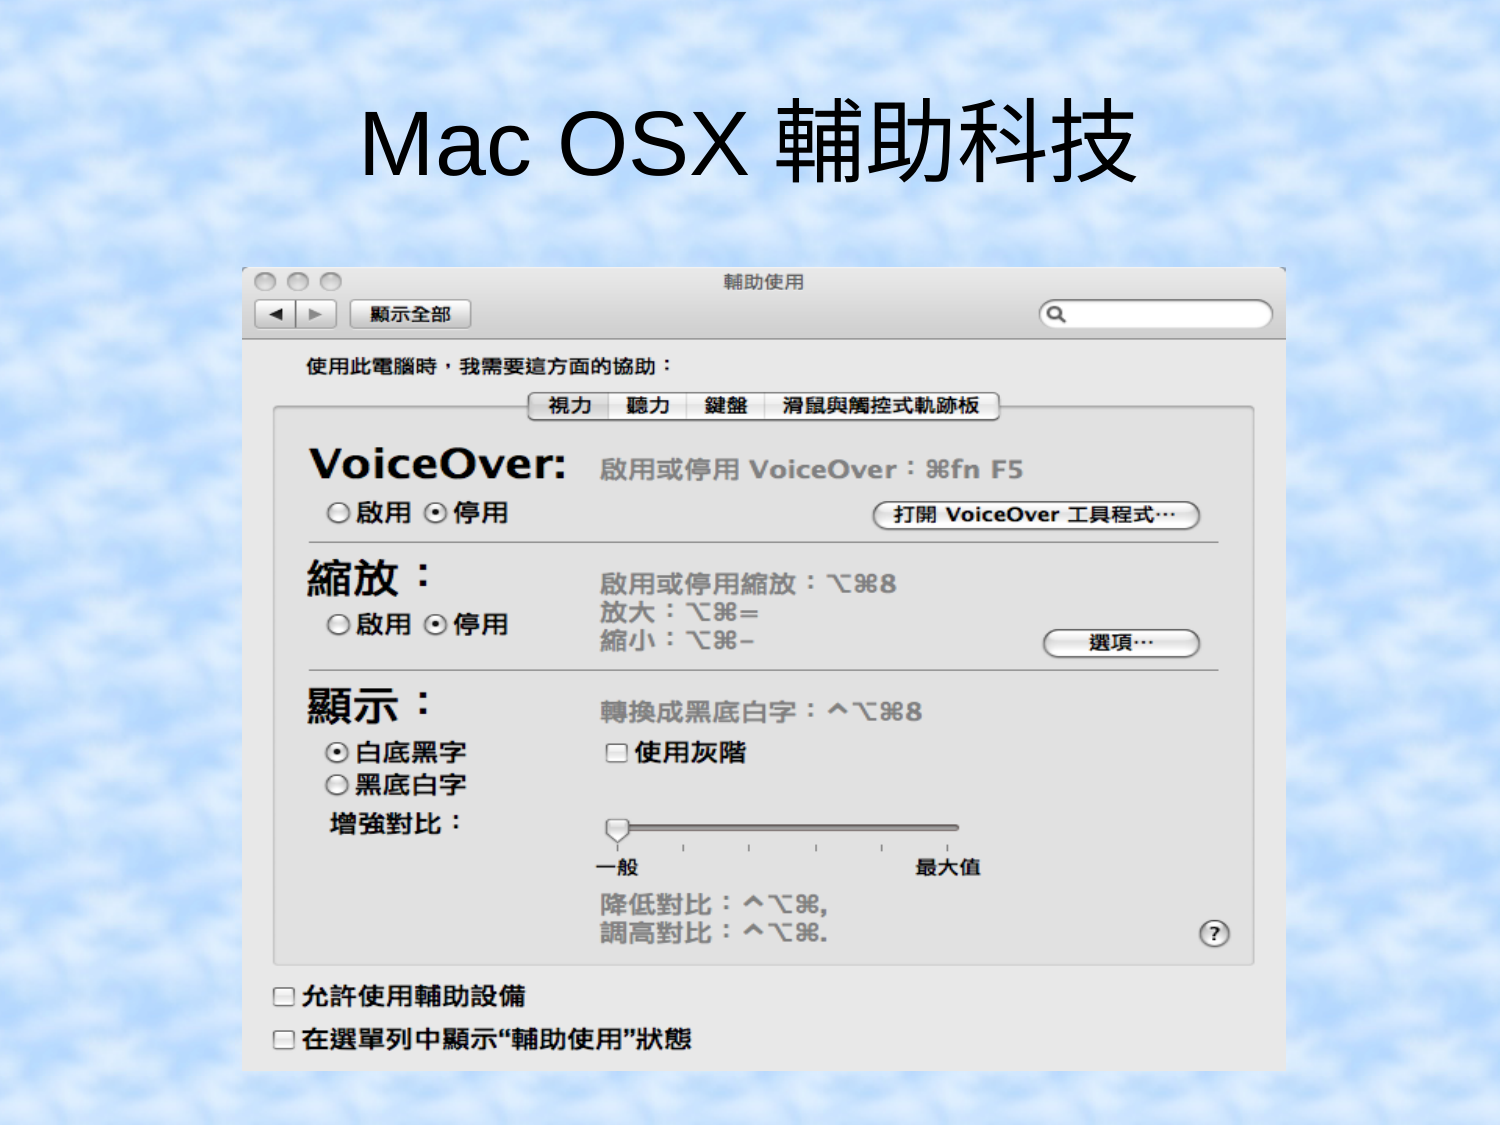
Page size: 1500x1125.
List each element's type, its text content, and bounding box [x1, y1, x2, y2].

picture [0, 0, 1500, 1125]
title Mac OSX輔助科技 [75, 21, 1425, 257]
